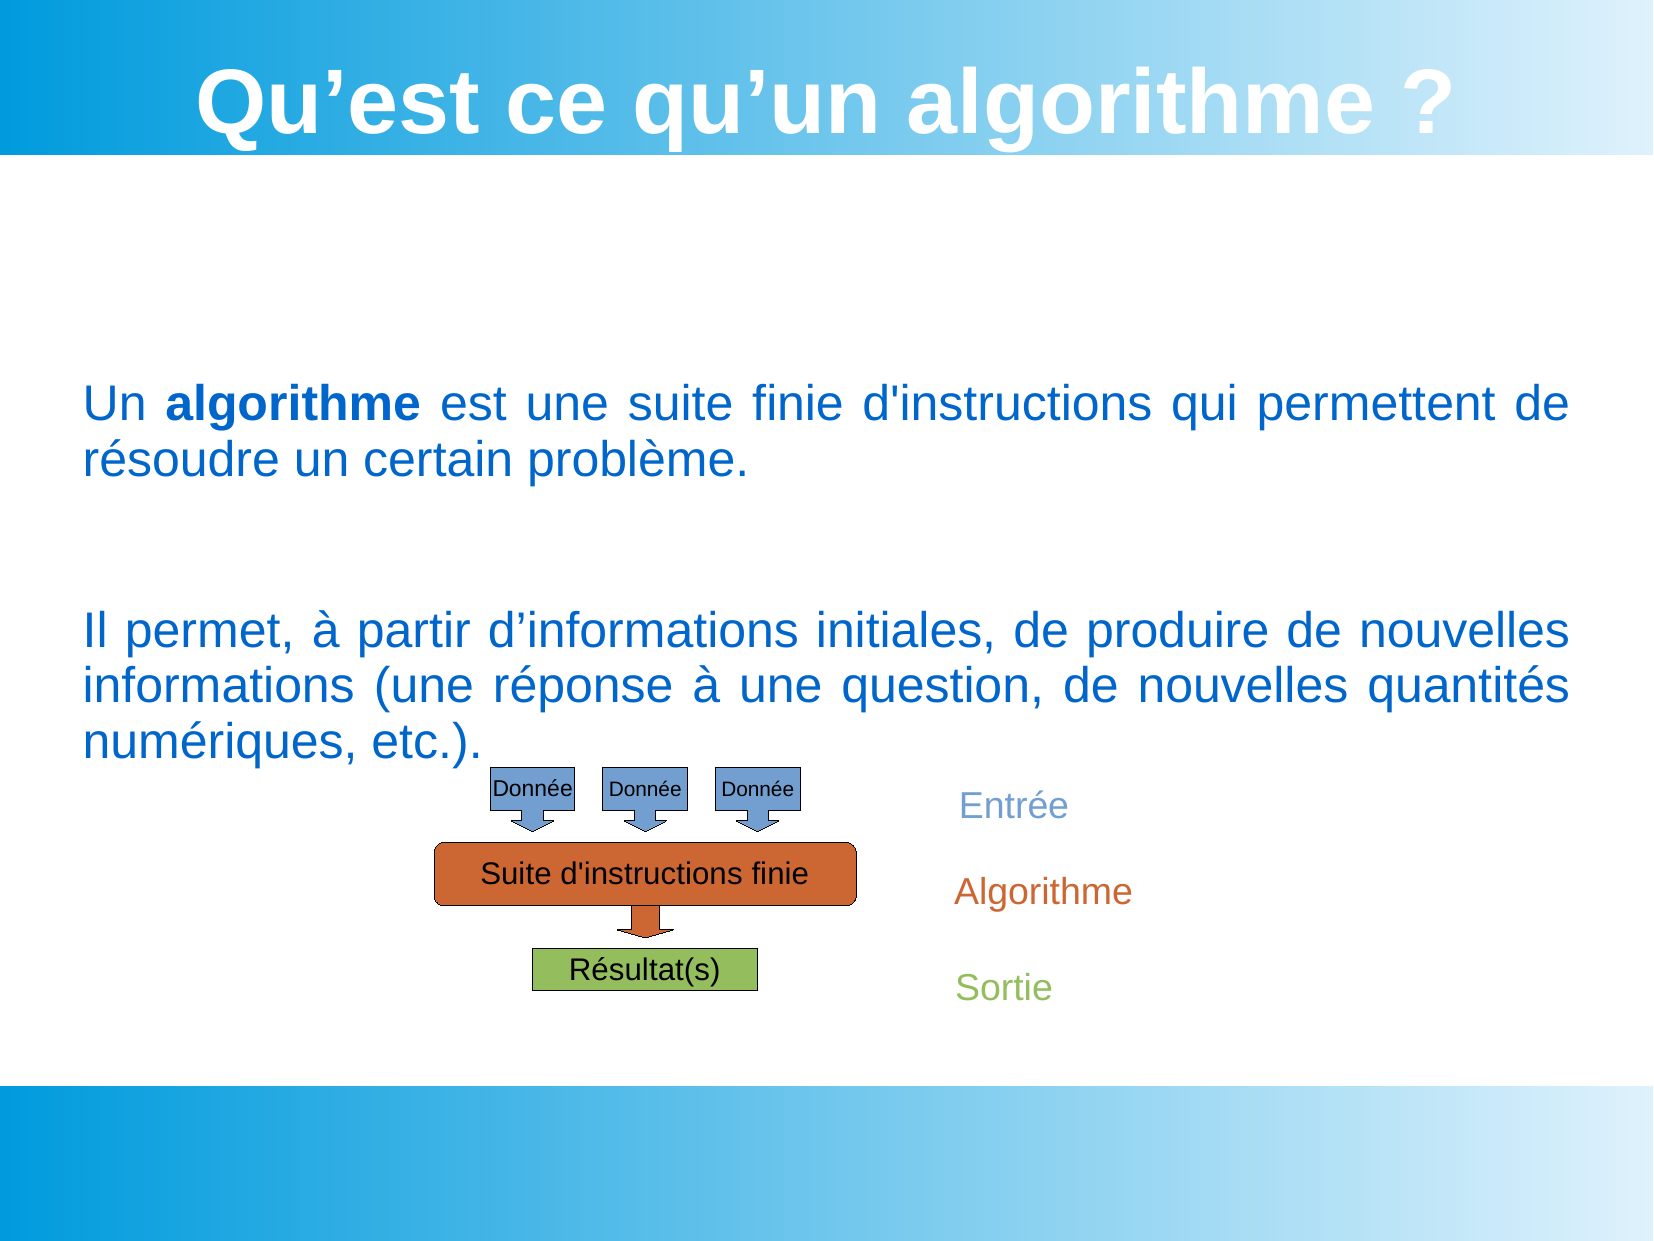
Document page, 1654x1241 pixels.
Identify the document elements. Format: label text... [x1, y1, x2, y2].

text_box Donnée [602, 767, 688, 832]
text_box Donnée [490, 767, 575, 832]
text_box Résultat(s) [532, 948, 758, 991]
title Qu’est ce qu’un algorithme ? [82, 49, 1571, 155]
text_box Entrée [944, 777, 1133, 835]
text_box Sortie [940, 958, 1112, 1016]
text_box Suite d'instructions finie [434, 842, 857, 906]
list Un algorithme est une suite finie d'instructions qui permettent de résoudre un certain problème. Il permet, à partir d’informations initiales, de produire de nouvelles informations (une réponse à une question, de nouvelles quantités numériques, etc.). [82, 290, 1571, 1010]
text_box Donnée [715, 767, 801, 832]
text_box Algorithme [939, 863, 1220, 921]
text_box [617, 905, 674, 938]
